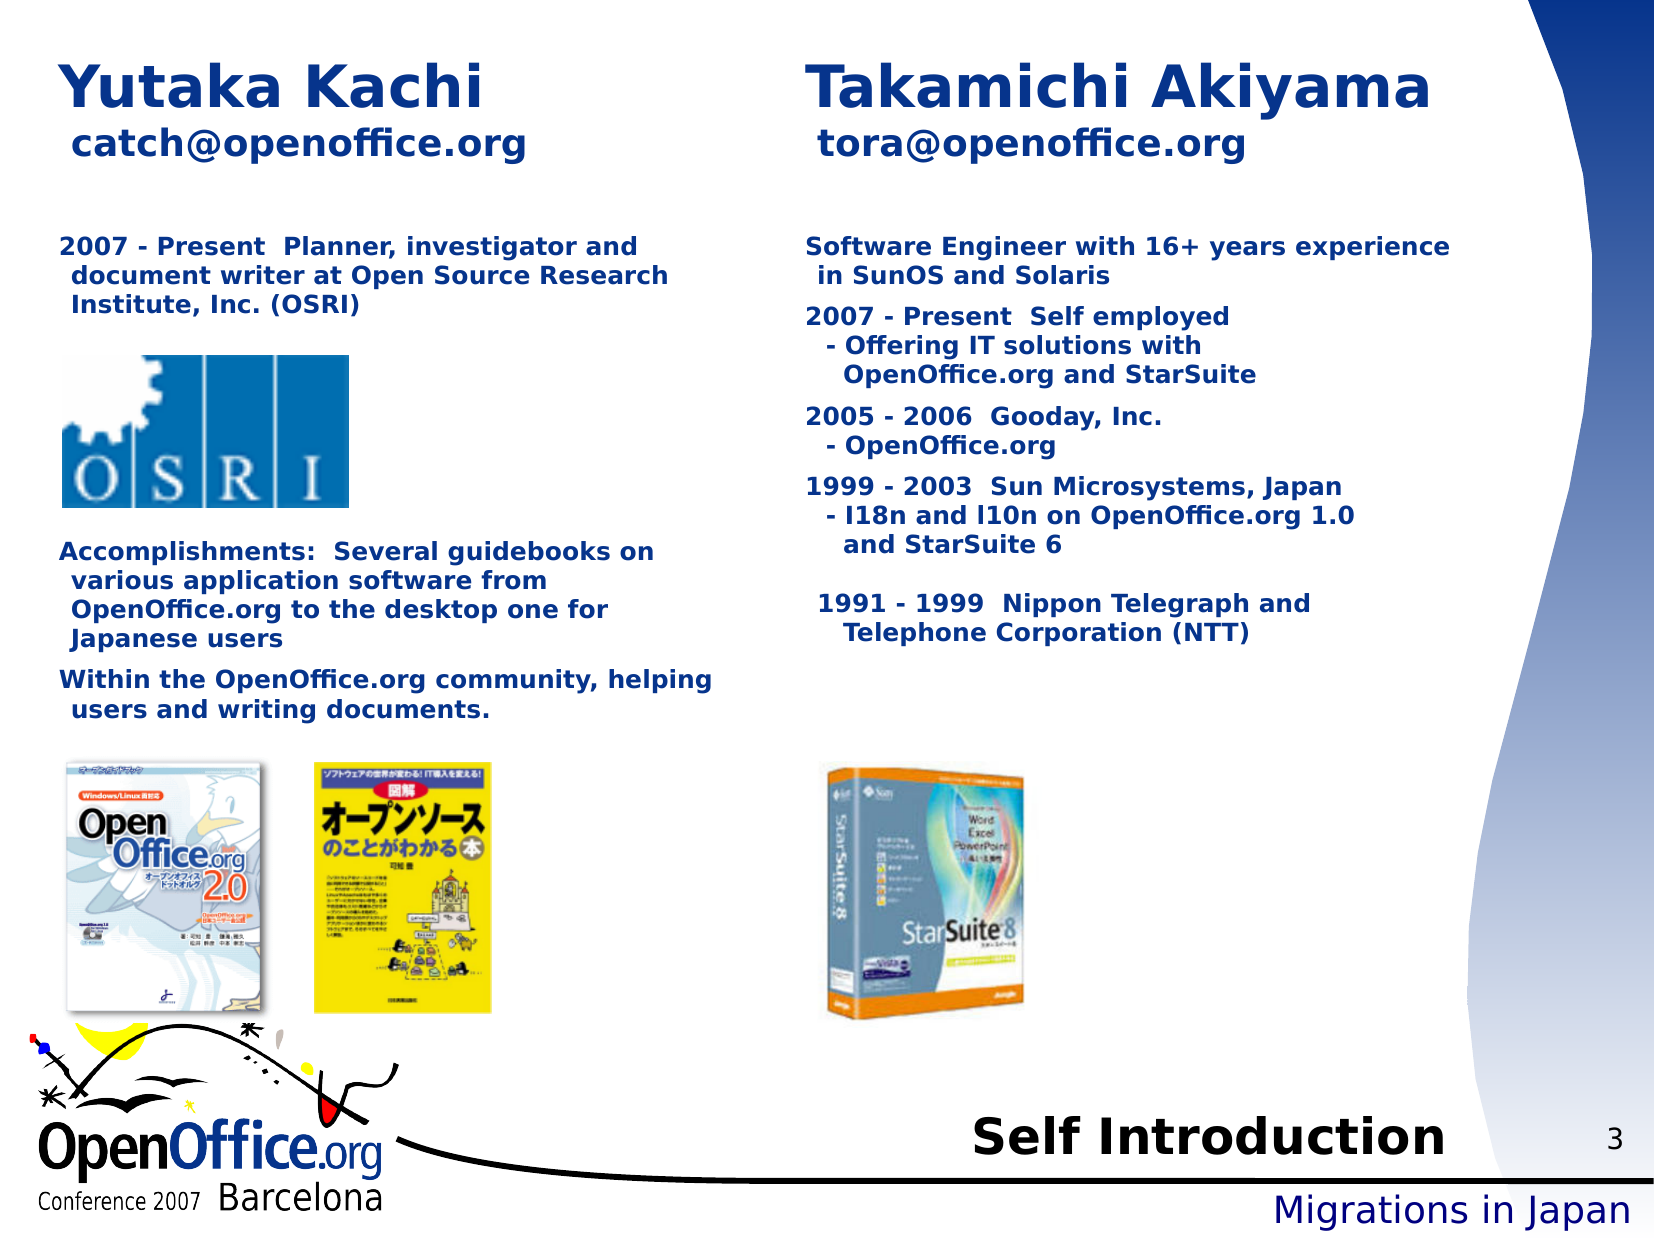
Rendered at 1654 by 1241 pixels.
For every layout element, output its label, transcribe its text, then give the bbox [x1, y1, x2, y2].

list Takamichi Akiyama tora@openoffice.org Software Engineer with 16+ years experience in SunOS and Solaris 2007 - Present Self employed - Offering IT solutions with OpenOffice.org and StarSuite 2005 - 2006 Gooday, Inc. - OpenOffice.org 1999 - 2003 Sun Microsystems, Japan - I18n and l10n on OpenOffice.org 1.0 and StarSuite 6 1991 - 1999 Nippon Telegraph and Telephone Corporation (NTT) [805, 53, 1468, 648]
picture [62, 355, 349, 508]
picture [792, 761, 1061, 1030]
list Yutaka Kachi catch@openoffice.org 2007 - Present Planner, investigator and document writer at Open Source Research Institute, Inc. (OSRI) Accomplishments: Several guidebooks on various application software from OpenOffice.org to the desktop one for Japanese users Within the OpenOffice.org community, helping users and writing documents. [59, 53, 722, 725]
title Self Introduction [531, 1092, 1447, 1182]
picture [29, 755, 492, 1211]
